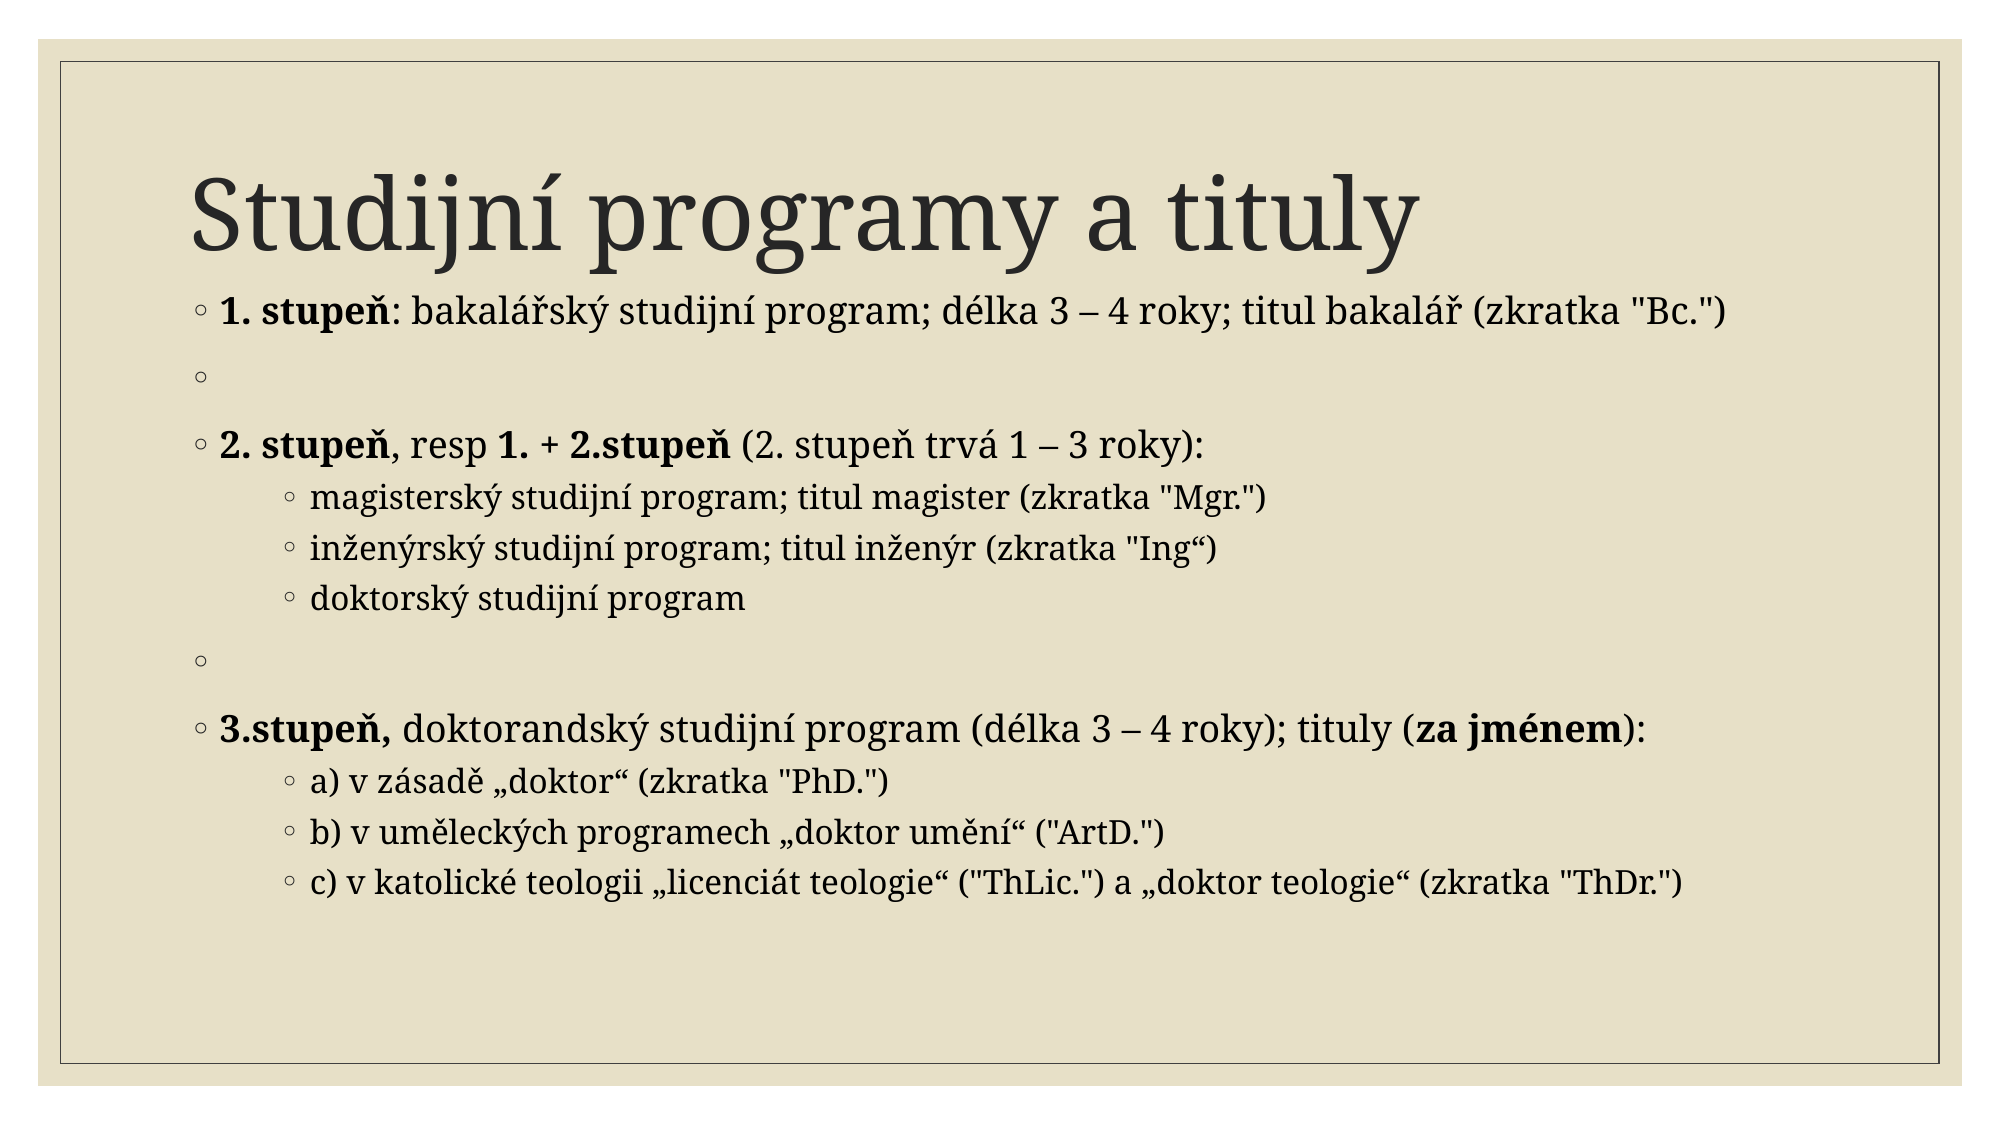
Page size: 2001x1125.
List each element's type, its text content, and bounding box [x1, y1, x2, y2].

list 1. stupeň: bakalářský studijní program; délka 3 – 4 roky; titul bakalář (zkratka "Bc.") 2. stupeň, resp 1. + 2.stupeň (2. stupeň trvá 1 – 3 roky): magisterský studijní program; titul magister (zkratka "Mgr.") inženýrský studijní program; titul inženýr (zkratka "Ing“) doktorský studijní program 3.stupeň, doktorandský studijní program (délka 3 – 4 roky); tituly (za jménem): a) v zásadě „doktor“ (zkratka "PhD.") b) v uměleckých programech „doktor umění“ ("ArtD.") c) v katolické teologii „licenciát teologie“ ("ThLic.") a „doktor teologie“ (zkratka "ThDr.") [174, 279, 1877, 991]
title Studijní programy a tituly [174, 105, 1825, 279]
